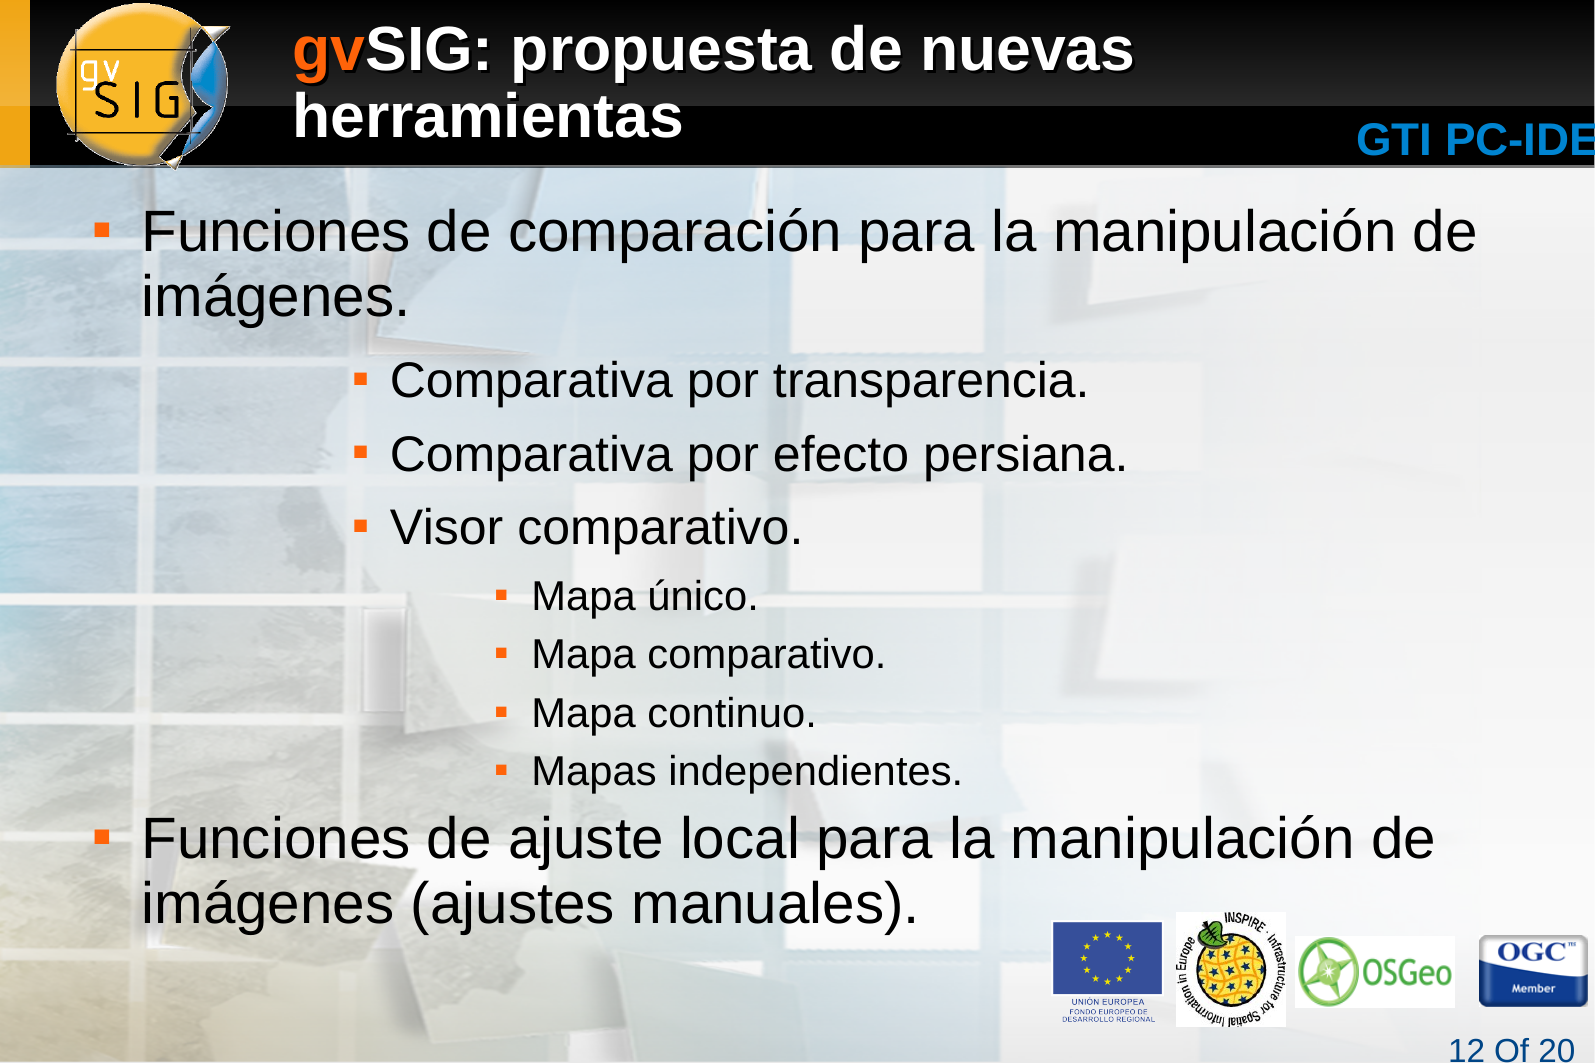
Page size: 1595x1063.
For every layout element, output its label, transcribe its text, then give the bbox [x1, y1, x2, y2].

list Funciones de comparación para la manipulación de imágenes. Comparativa por transparencia. Comparativa por efecto persiana. Visor comparativo. Mapa único. Mapa comparativo. Mapa continuo. Mapas independientes. Funciones de ajuste local para la manipulación de imágenes (ajustes manuales). [0, 94, 1554, 937]
picture [1554, 129, 1561, 149]
picture [0, 0, 1595, 1063]
picture [1579, 129, 1595, 136]
picture [1579, 142, 1595, 150]
text_box gvSIG: propuesta de nuevas herramientas [277, 9, 1388, 162]
